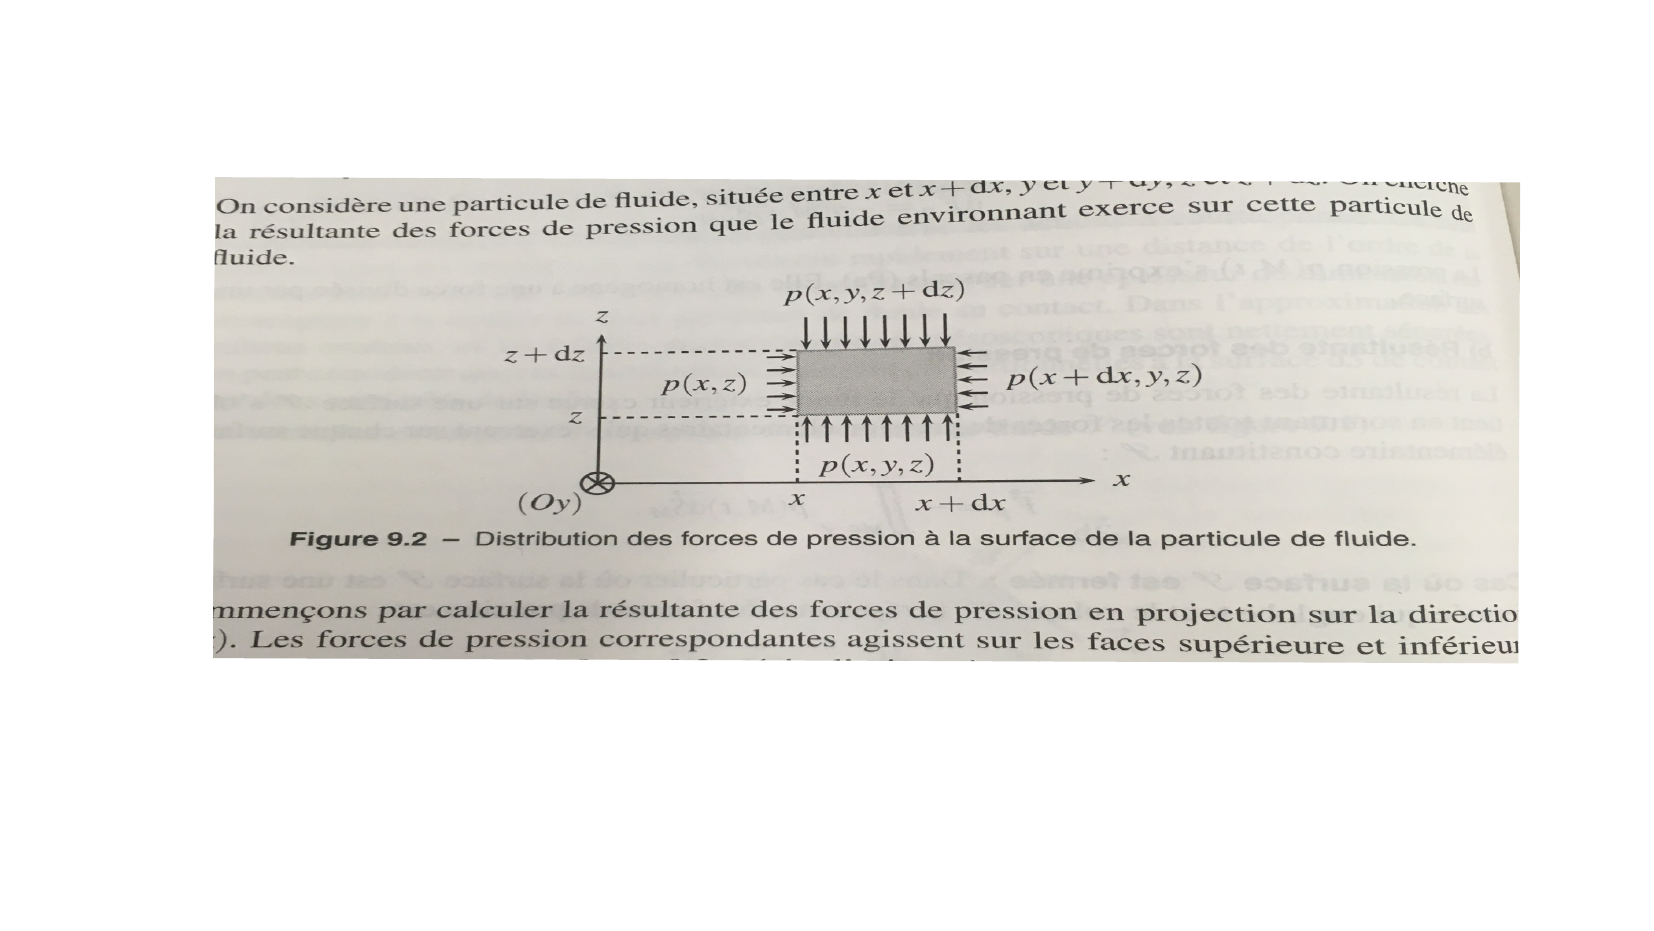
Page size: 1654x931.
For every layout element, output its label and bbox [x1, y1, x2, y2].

picture [212, 177, 1521, 664]
